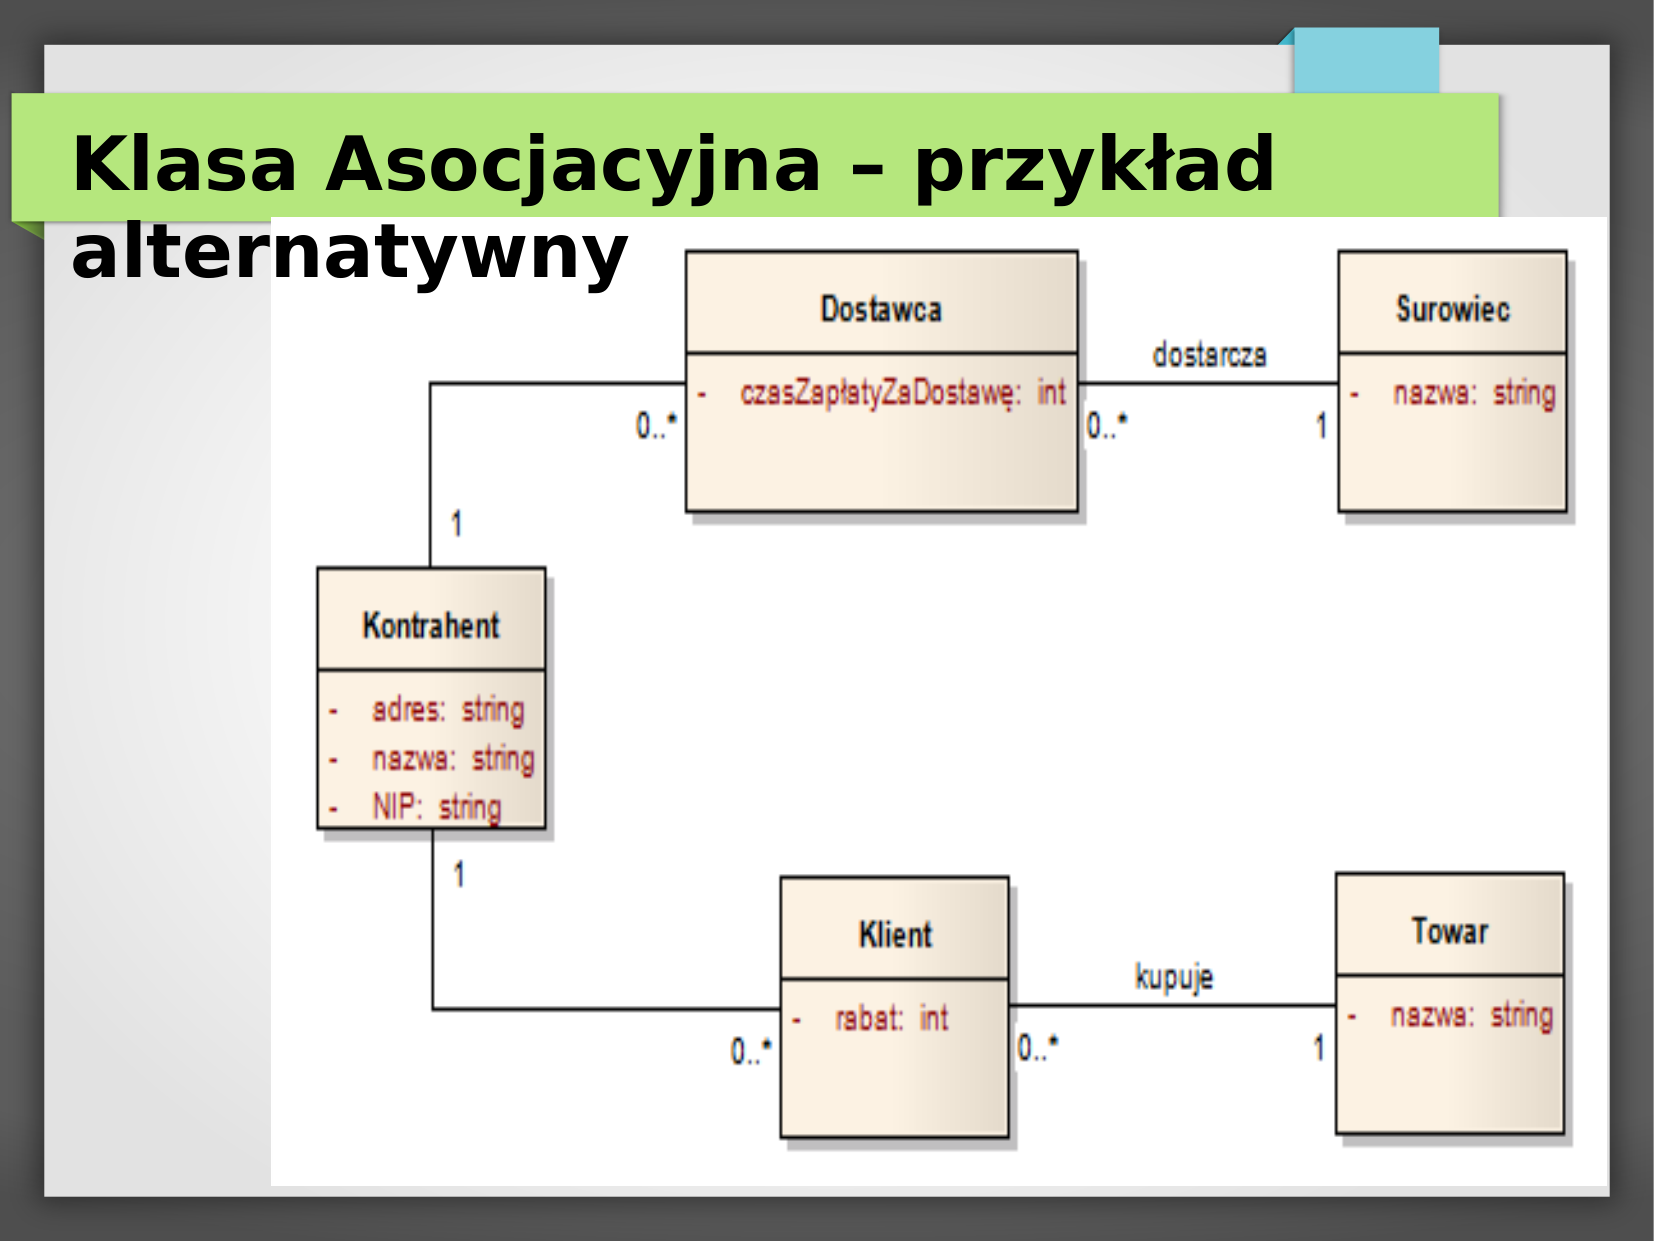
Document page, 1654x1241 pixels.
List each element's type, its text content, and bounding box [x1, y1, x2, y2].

picture [0, 0, 1654, 1241]
title Klasa Asocjacyjna – przykład alternatywny [70, 120, 1630, 296]
